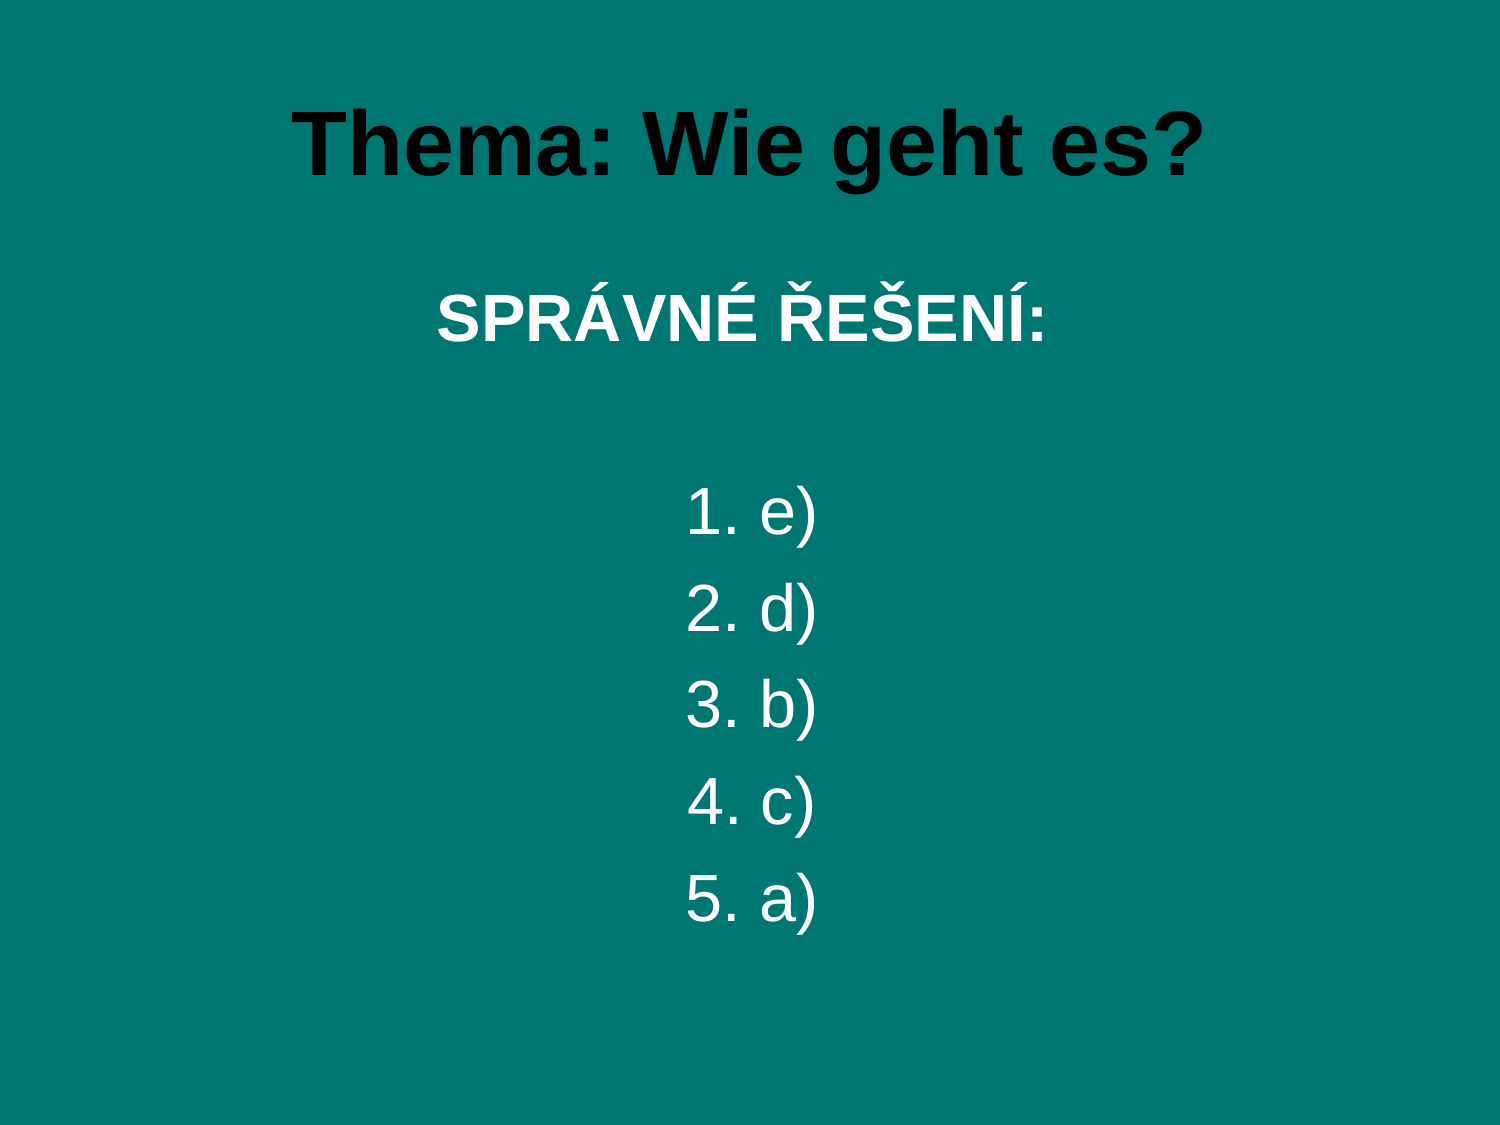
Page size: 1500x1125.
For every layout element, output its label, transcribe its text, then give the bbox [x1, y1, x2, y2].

list SPRÁVNÉ ŘEŠENÍ: 1. e) 2. d) 3. b) 4. c) 5. a) [76, 267, 1427, 1011]
title Thema: Wie geht es? [75, 45, 1426, 233]
